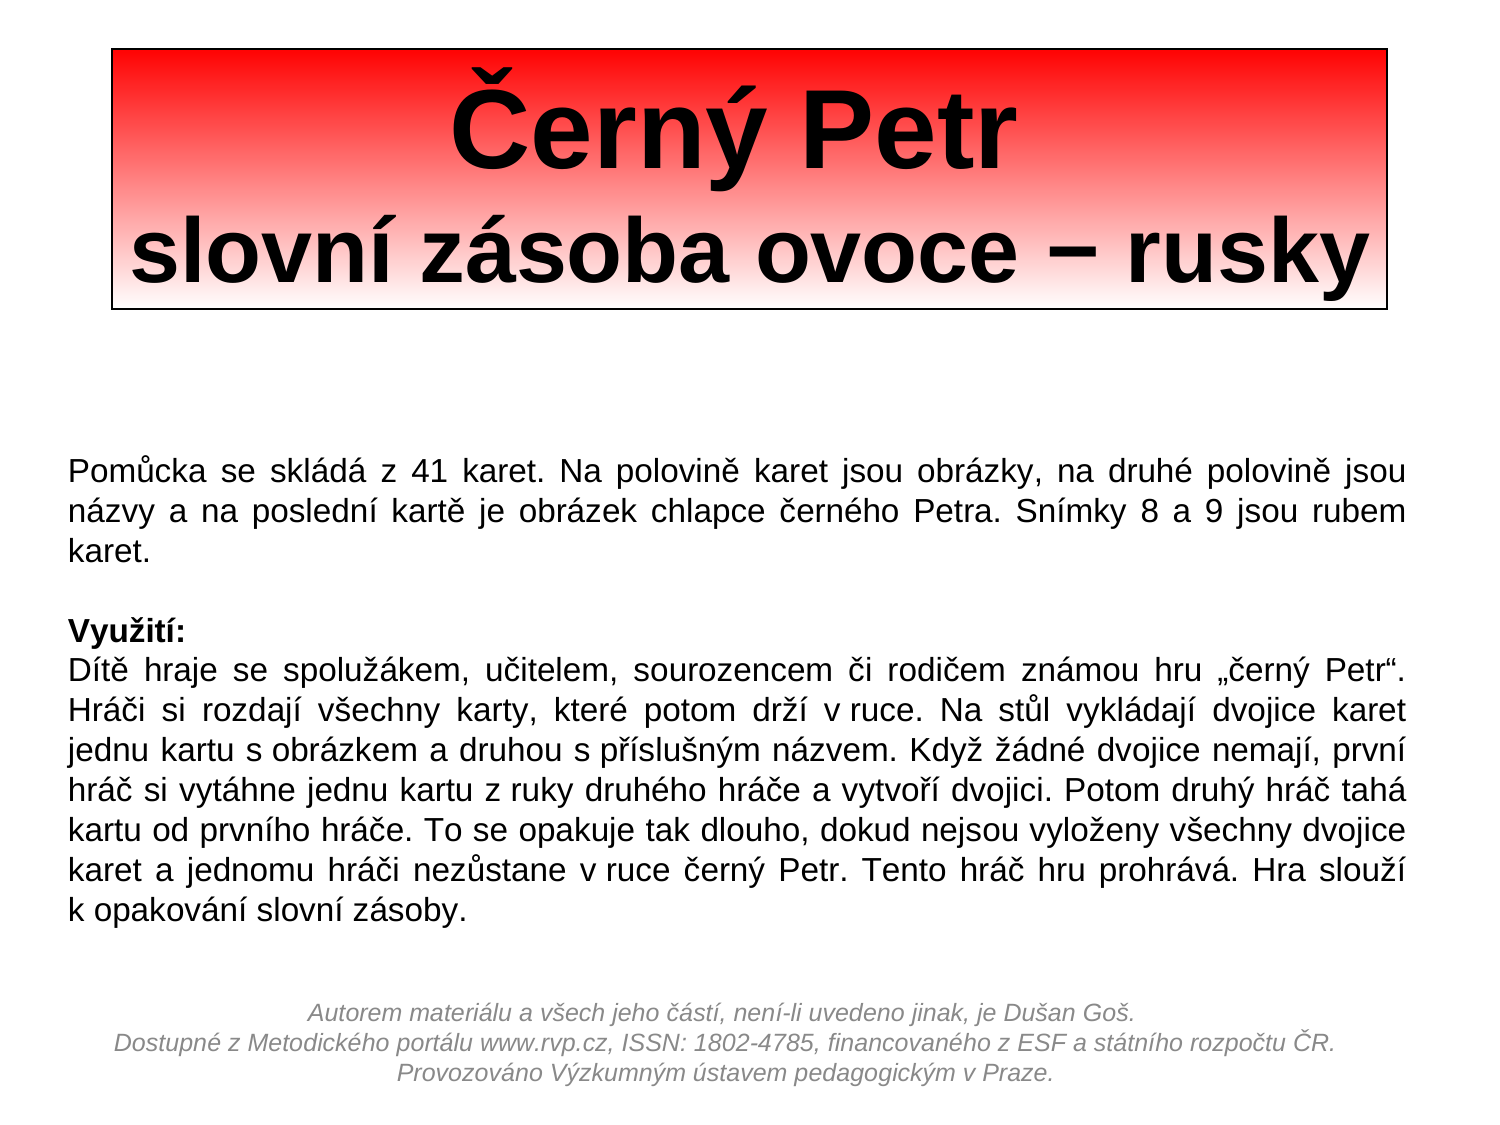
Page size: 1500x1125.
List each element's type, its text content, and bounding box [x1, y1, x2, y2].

text_box Pomůcka se skládá z 41 karet. Na polovině karet jsou obrázky, na druhé polovině jsou názvy a na poslední kartě je obrázek chlapce černého Petra. Snímky 8 a 9 jsou rubem karet. Využití: Dítě hraje se spolužákem, učitelem, sourozencem či rodičem známou hru „černý Petr“. Hráči si rozdají všechny karty, které potom drží v ruce. Na stůl vykládají dvojice karet jednu kartu s obrázkem a druhou s příslušným názvem. Když žádné dvojice nemají, první hráč si vytáhne jednu kartu z ruky druhého hráče a vytvoří dvojici. Potom druhý hráč tahá kartu od prvního hráče. To se opakuje tak dlouho, dokud nejsou vyloženy všechny dvojice karet a jednomu hráči nezůstane v ruce černý Petr. Tento hráč hru prohrává. Hra slouží k opakování slovní zásoby. [53, 441, 1424, 936]
title Černý Petr slovní zásoba ovoce − rusky [112, 48, 1388, 309]
text_box Autorem materiálu a všech jeho částí, není-li uvedeno jinak, je Dušan Goš. Dostupné z Metodického portálu www.rvp.cz, ISSN: 1802-4785, financovaného z ESF a státního rozpočtu ČR. Provozováno Výzkumným ústavem pedagogickým v Praze. [88, 1011, 1365, 1072]
